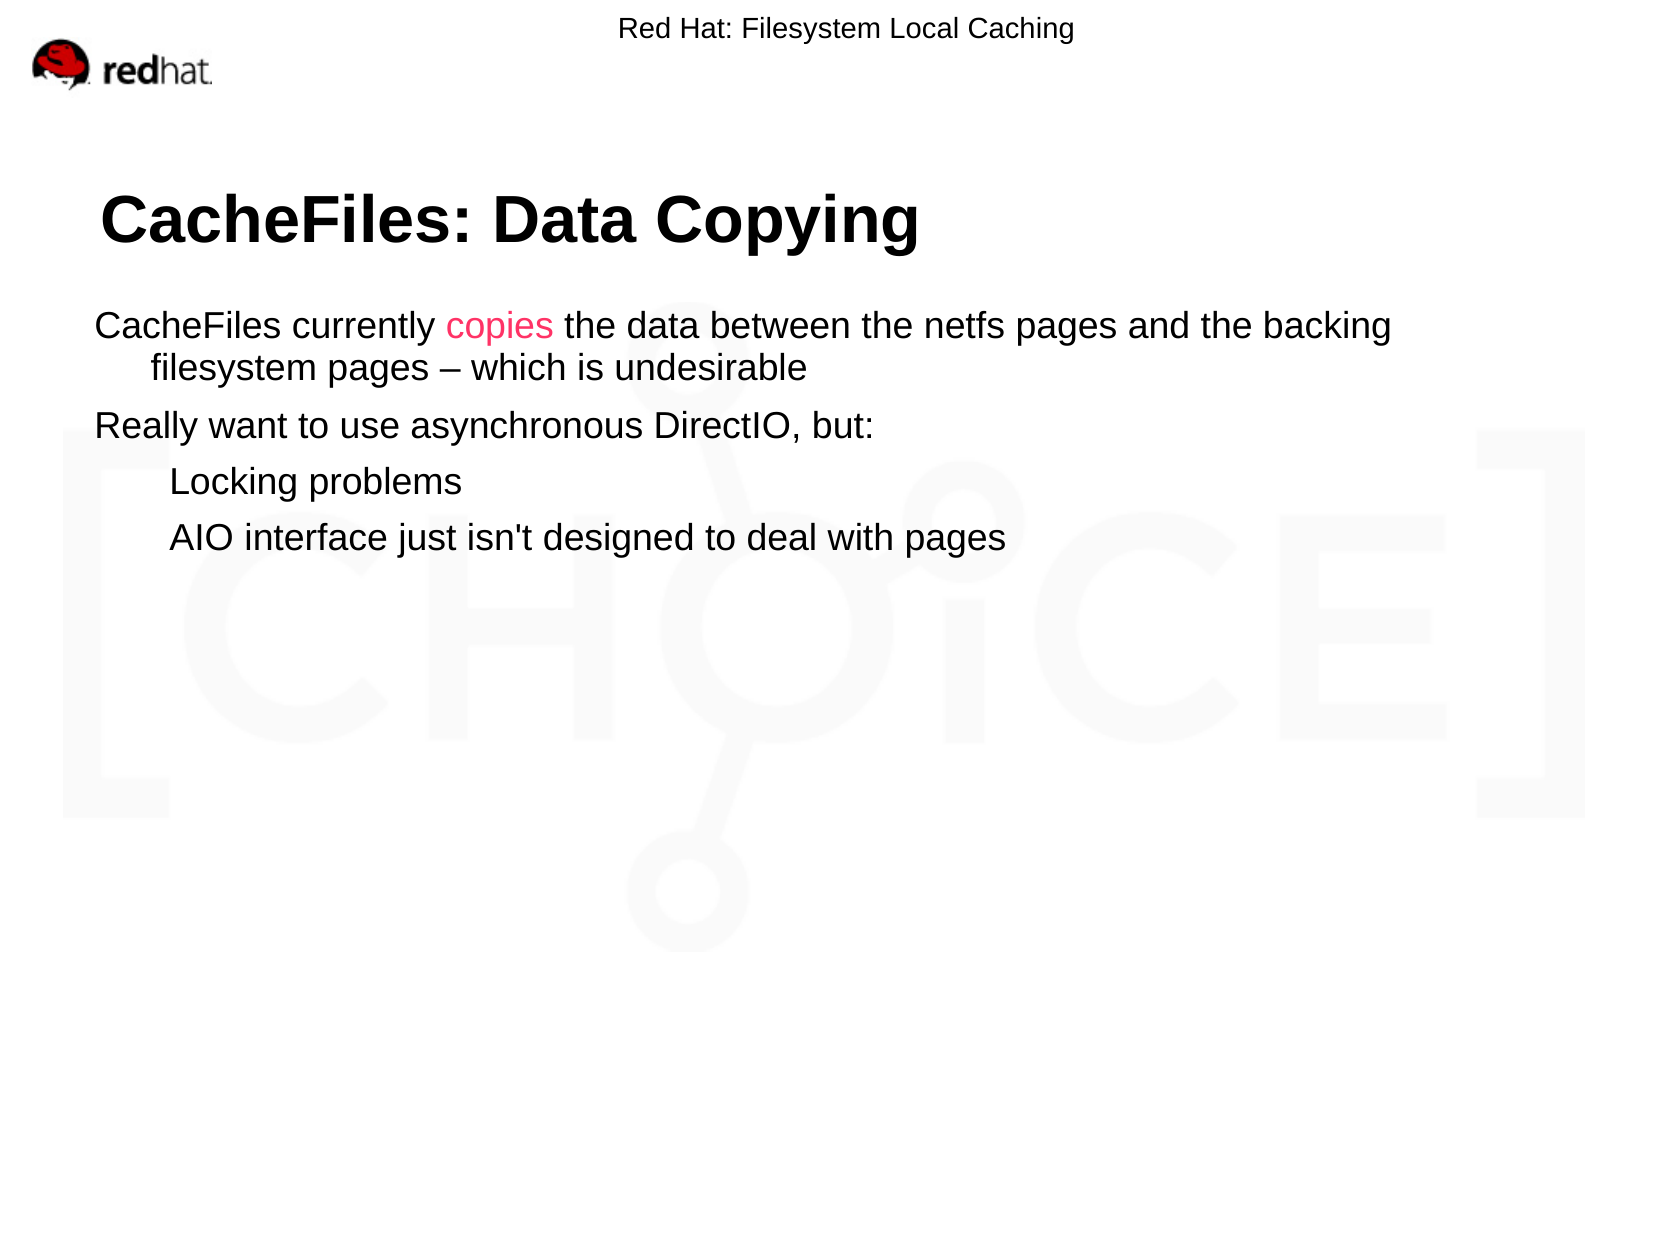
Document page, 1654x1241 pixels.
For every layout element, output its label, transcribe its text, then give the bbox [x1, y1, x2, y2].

picture [31, 37, 212, 98]
title CacheFiles: Data Copying [100, 164, 1506, 275]
picture [63, 302, 1585, 952]
list CacheFiles currently copies the data between the netfs pages and the backing filesystem pages – which is undesirable Really want to use asynchronous DirectIO, but: Locking problems AIO interface just isn't designed to deal with pages [94, 304, 1500, 1174]
